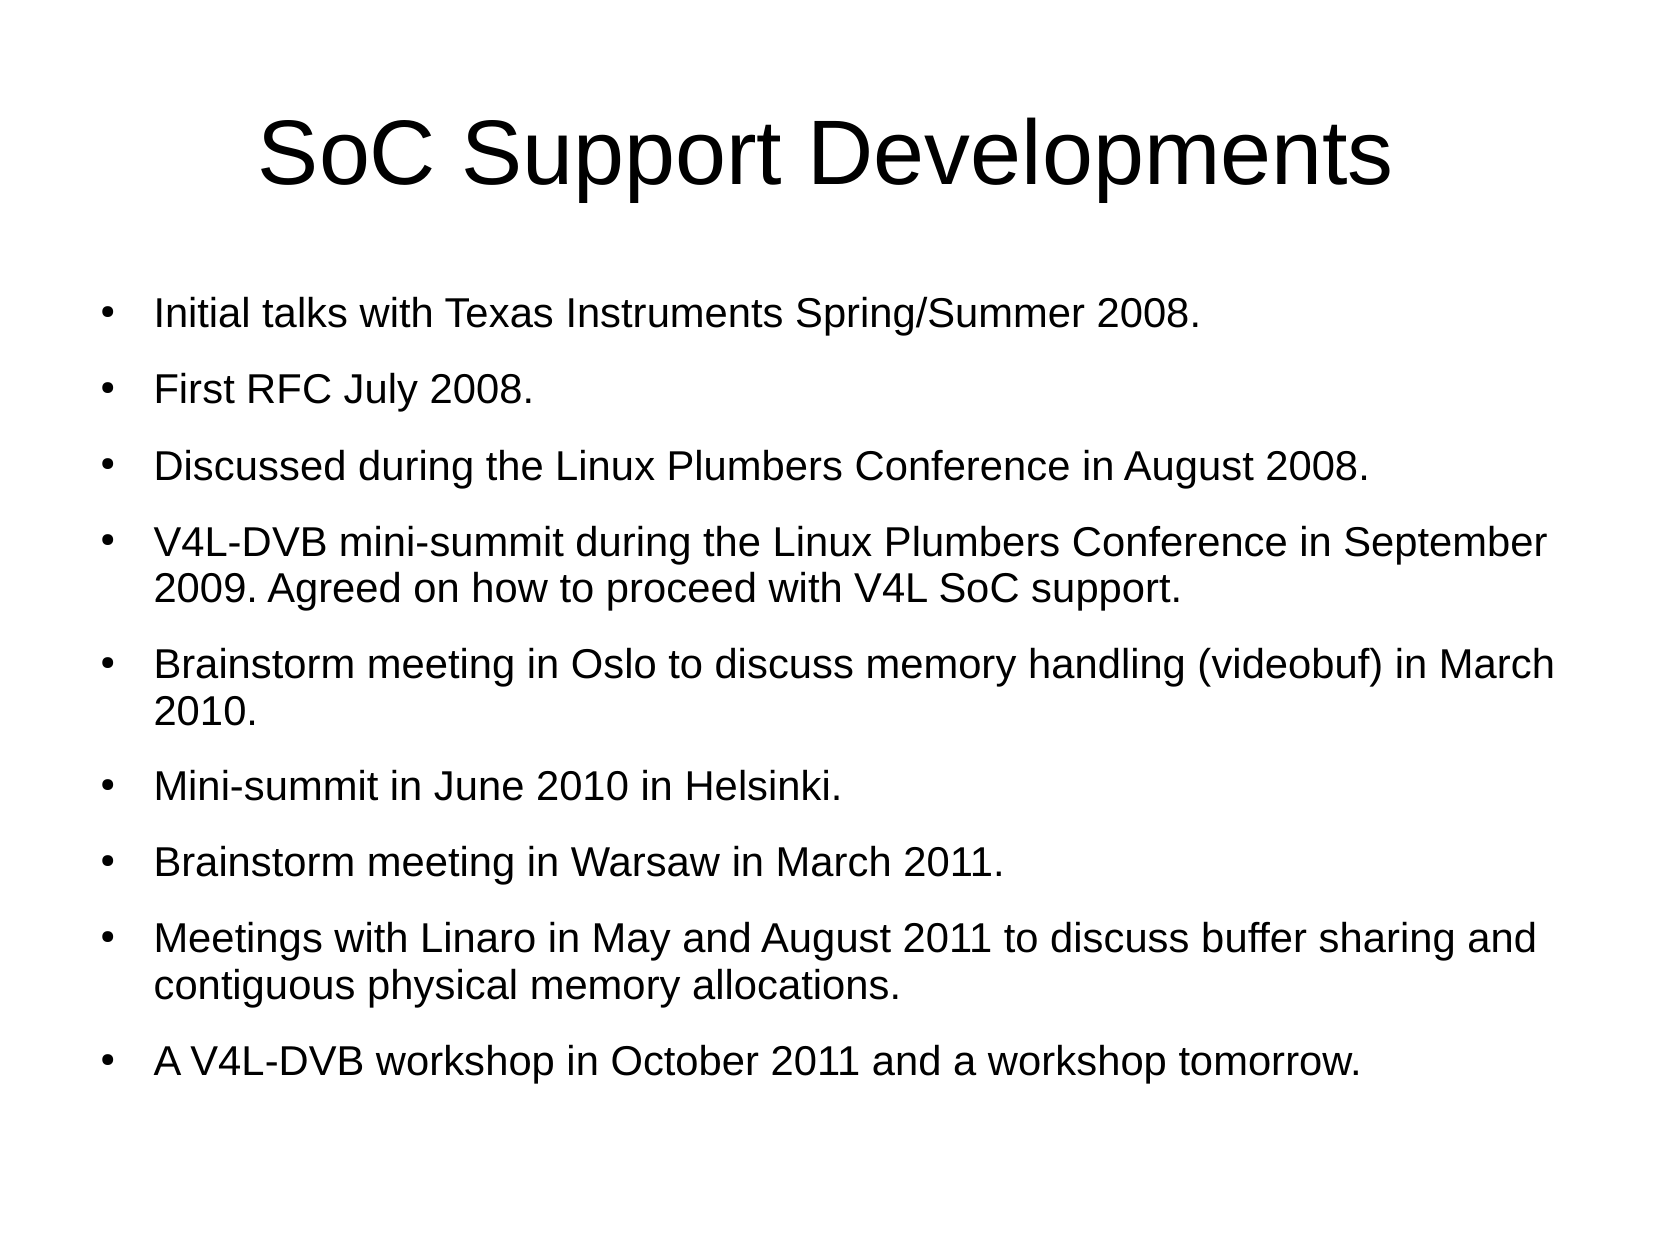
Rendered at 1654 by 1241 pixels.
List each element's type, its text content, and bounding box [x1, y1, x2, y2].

list Initial talks with Texas Instruments Spring/Summer 2008. First RFC July 2008. Discussed during the Linux Plumbers Conference in August 2008. V4L-DVB mini-summit during the Linux Plumbers Conference in September 2009. Agreed on how to proceed with V4L SoC support. Brainstorm meeting in Oslo to discuss memory handling (videobuf) in March 2010. Mini-summit in June 2010 in Helsinki. Brainstorm meeting in Warsaw in March 2011. Meetings with Linaro in May and August 2011 to discuss buffer sharing and contiguous physical memory allocations. A V4L-DVB workshop in October 2011 and a workshop tomorrow. [82, 290, 1571, 1109]
title SoC Support Developments [82, 49, 1571, 257]
